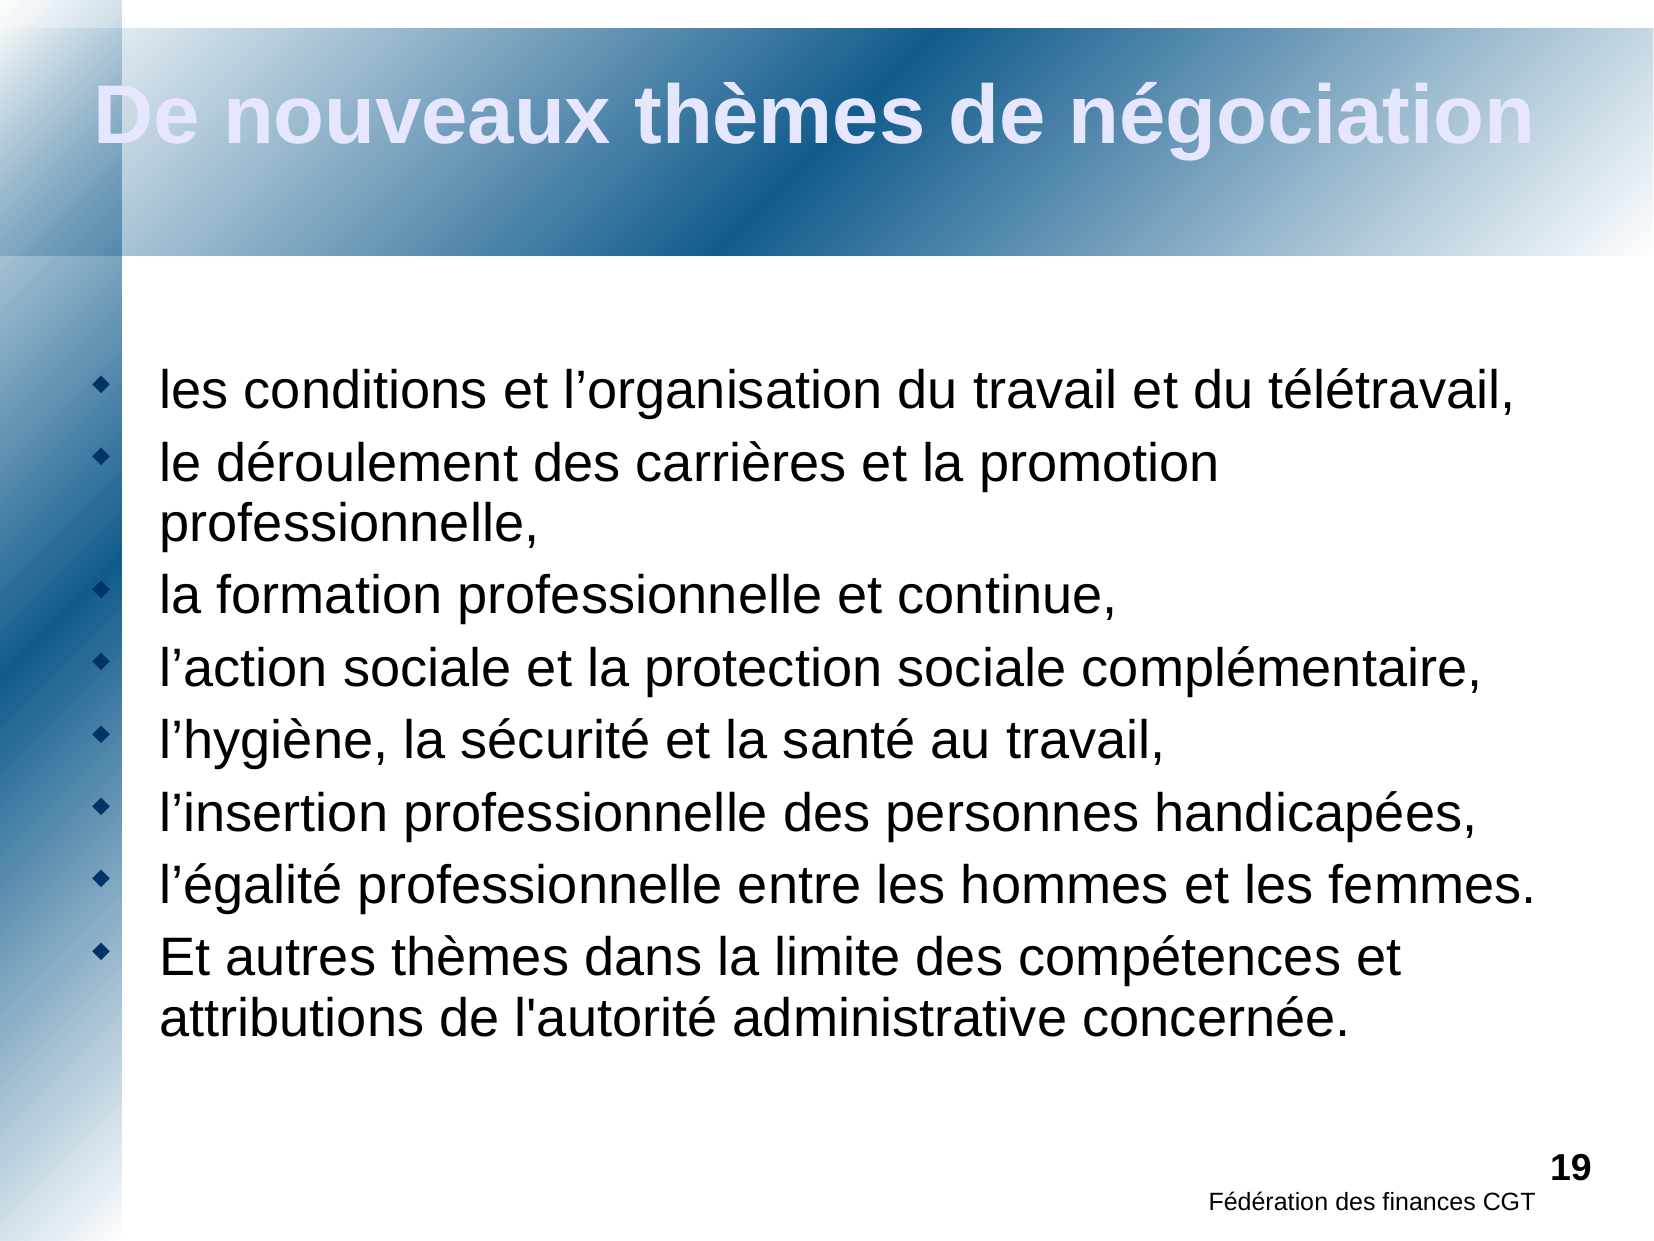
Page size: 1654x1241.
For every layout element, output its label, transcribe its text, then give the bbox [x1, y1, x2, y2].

text_box Fédération des finances CGT [1193, 1181, 1654, 1238]
title De nouveaux thèmes de négociation [82, 68, 1571, 162]
list les conditions et l’organisation du travail et du télétravail, le déroulement des carrières et la promotion professionnelle, la formation professionnelle et continue, l’action sociale et la protection sociale complémentaire, l’hygiène, la sécurité et la santé au travail, l’insertion professionnelle des personnes handicapées, l’égalité professionnelle entre les hommes et les femmes. Et autres thèmes dans la limite des compétences et attributions de l'autorité administrative concernée. [88, 236, 1625, 1207]
text_box <numéro> [1535, 1139, 1654, 1211]
